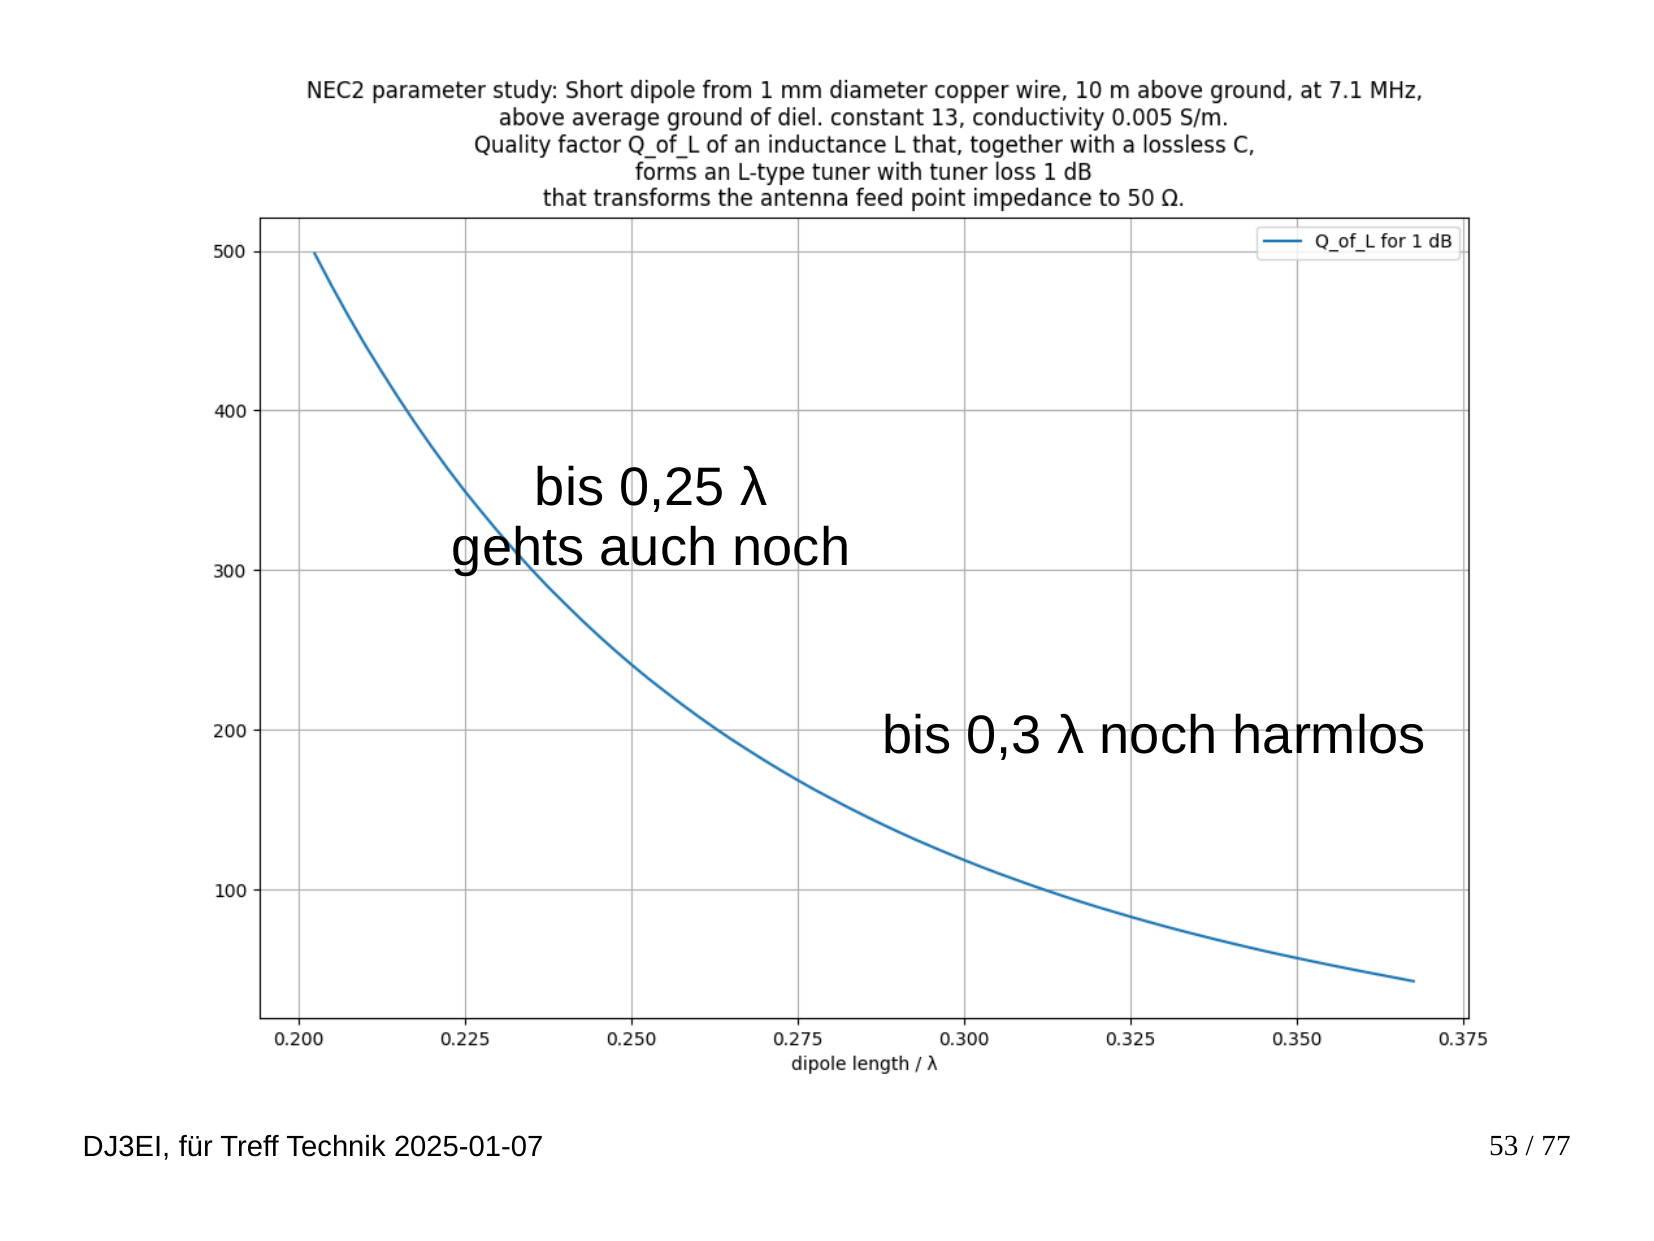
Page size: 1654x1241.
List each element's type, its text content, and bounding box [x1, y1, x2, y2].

picture [200, 67, 1501, 1087]
text_box bis 0,25 λ gehts auch noch [437, 448, 866, 585]
text_box bis 0,3 λ noch harmlos [867, 696, 1441, 773]
